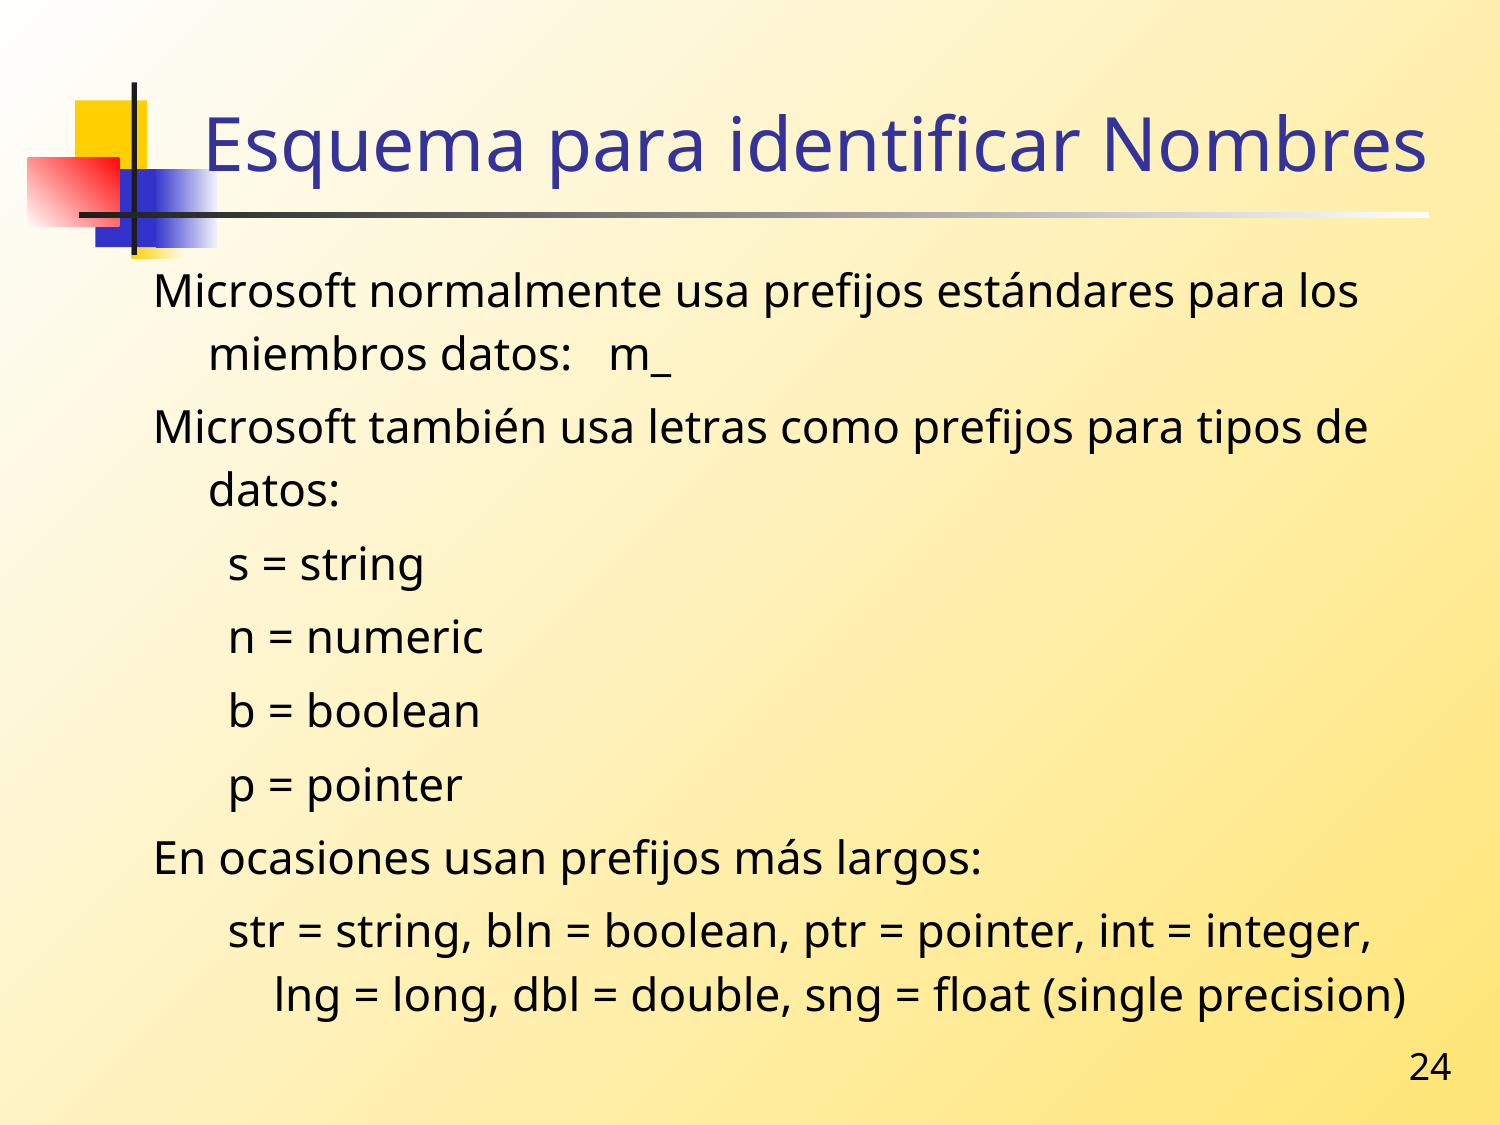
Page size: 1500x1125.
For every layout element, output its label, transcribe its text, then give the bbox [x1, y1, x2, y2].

title Esquema para identificar Nombres [187, 37, 1466, 201]
list Microsoft normalmente usa prefijos estándares para los miembros datos: m_ Microsoft también usa letras como prefijos para tipos de datos: s = string n = numeric b = boolean p = pointer En ocasiones usan prefijos más largos: str = string, bln = boolean, ptr = pointer, int = integer, lng = long, dbl = double, sng = float (single precision)‏ [137, 249, 1463, 1013]
